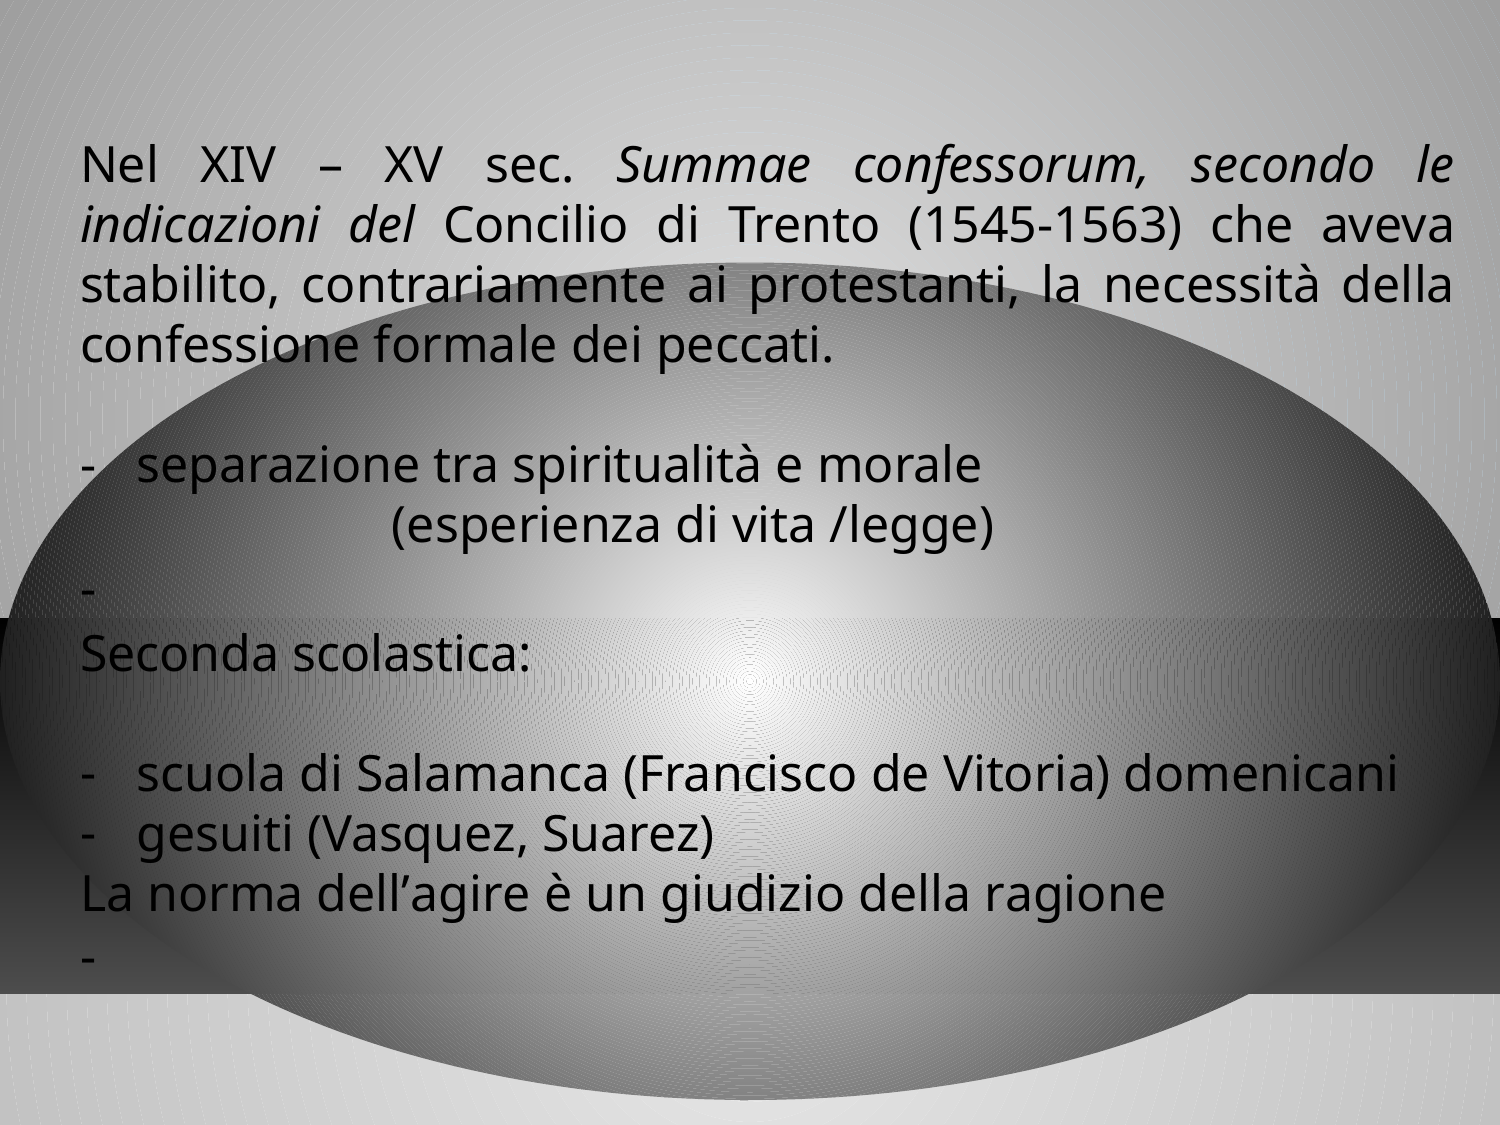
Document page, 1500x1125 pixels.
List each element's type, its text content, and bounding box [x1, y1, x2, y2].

text_box Nel XIV – XV sec. Summae confessorum, secondo le indicazioni del Concilio di Trento (1545-1563) che aveva stabilito, contrariamente ai protestanti, la necessità della confessione formale dei peccati. separazione tra spiritualità e morale (esperienza di vita /legge) Seconda scolastica: scuola di Salamanca (Francisco de Vitoria) domenicani gesuiti (Vasquez, Suarez) La norma dell’agire è un giudizio della ragione [64, 125, 1471, 989]
